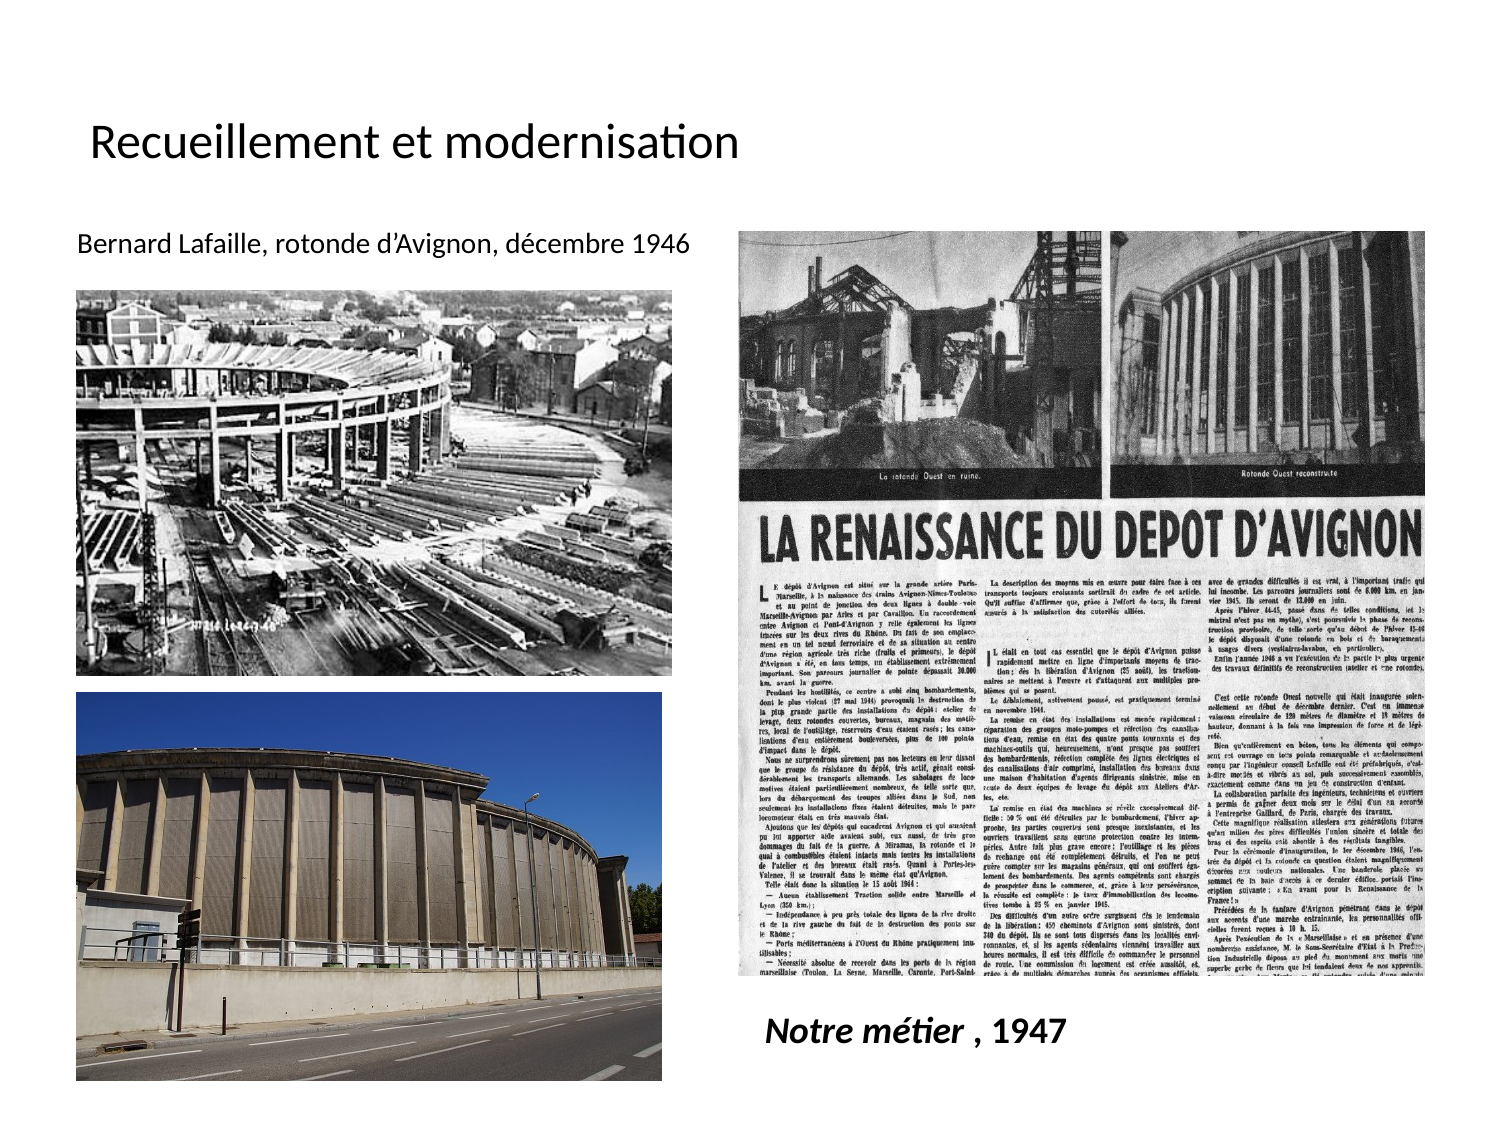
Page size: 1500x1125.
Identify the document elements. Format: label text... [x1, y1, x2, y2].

picture [738, 231, 1425, 976]
text_box Recueillement et modernisation [75, 45, 1425, 233]
text_box Notre métier , 1947 [749, 987, 1447, 1059]
picture [76, 692, 662, 1081]
picture [76, 290, 672, 677]
text_box Bernard Lafaille, rotonde d’Avignon, décembre 1946 [58, 196, 709, 268]
